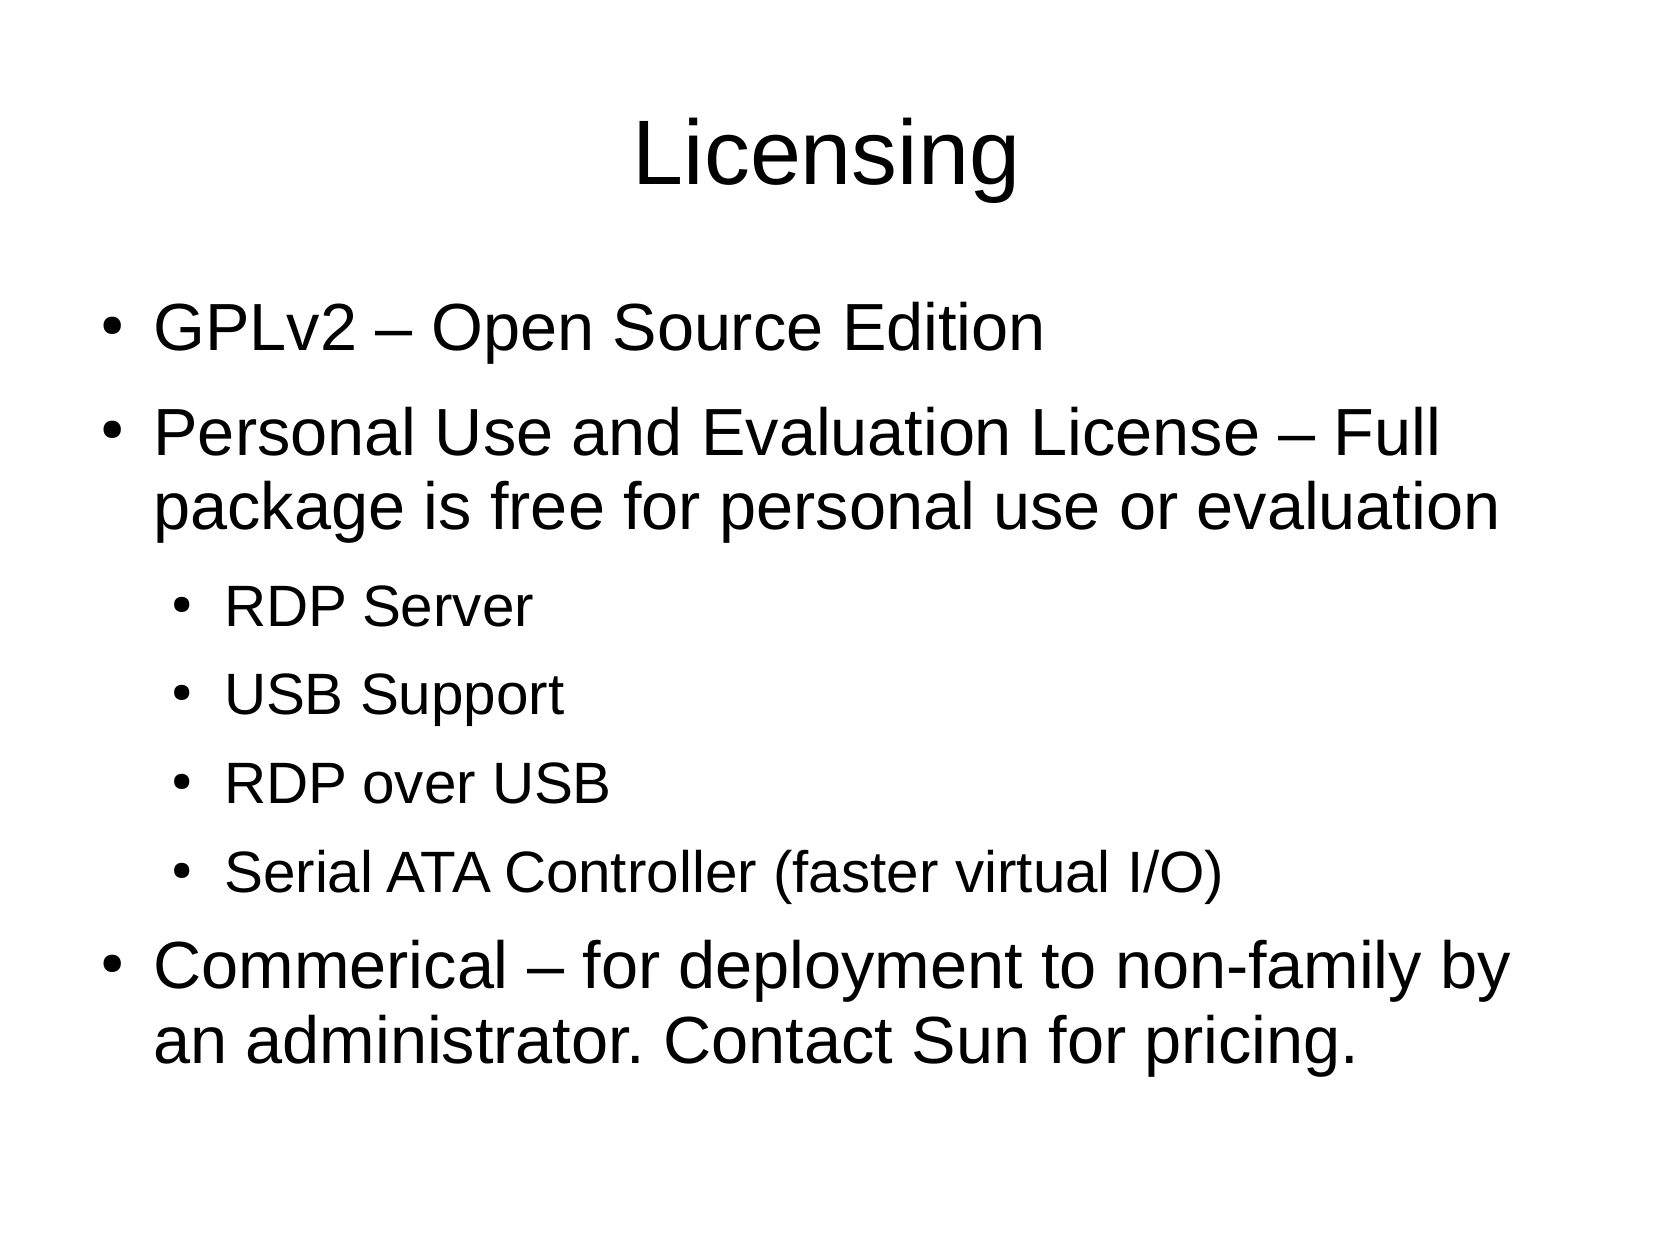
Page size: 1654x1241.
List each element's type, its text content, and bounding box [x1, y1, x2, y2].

list GPLv2 – Open Source Edition Personal Use and Evaluation License – Full package is free for personal use or evaluation RDP Server USB Support RDP over USB Serial ATA Controller (faster virtual I/O) Commerical – for deployment to non-family by an administrator. Contact Sun for pricing. [82, 290, 1571, 1094]
title Licensing [82, 56, 1571, 250]
